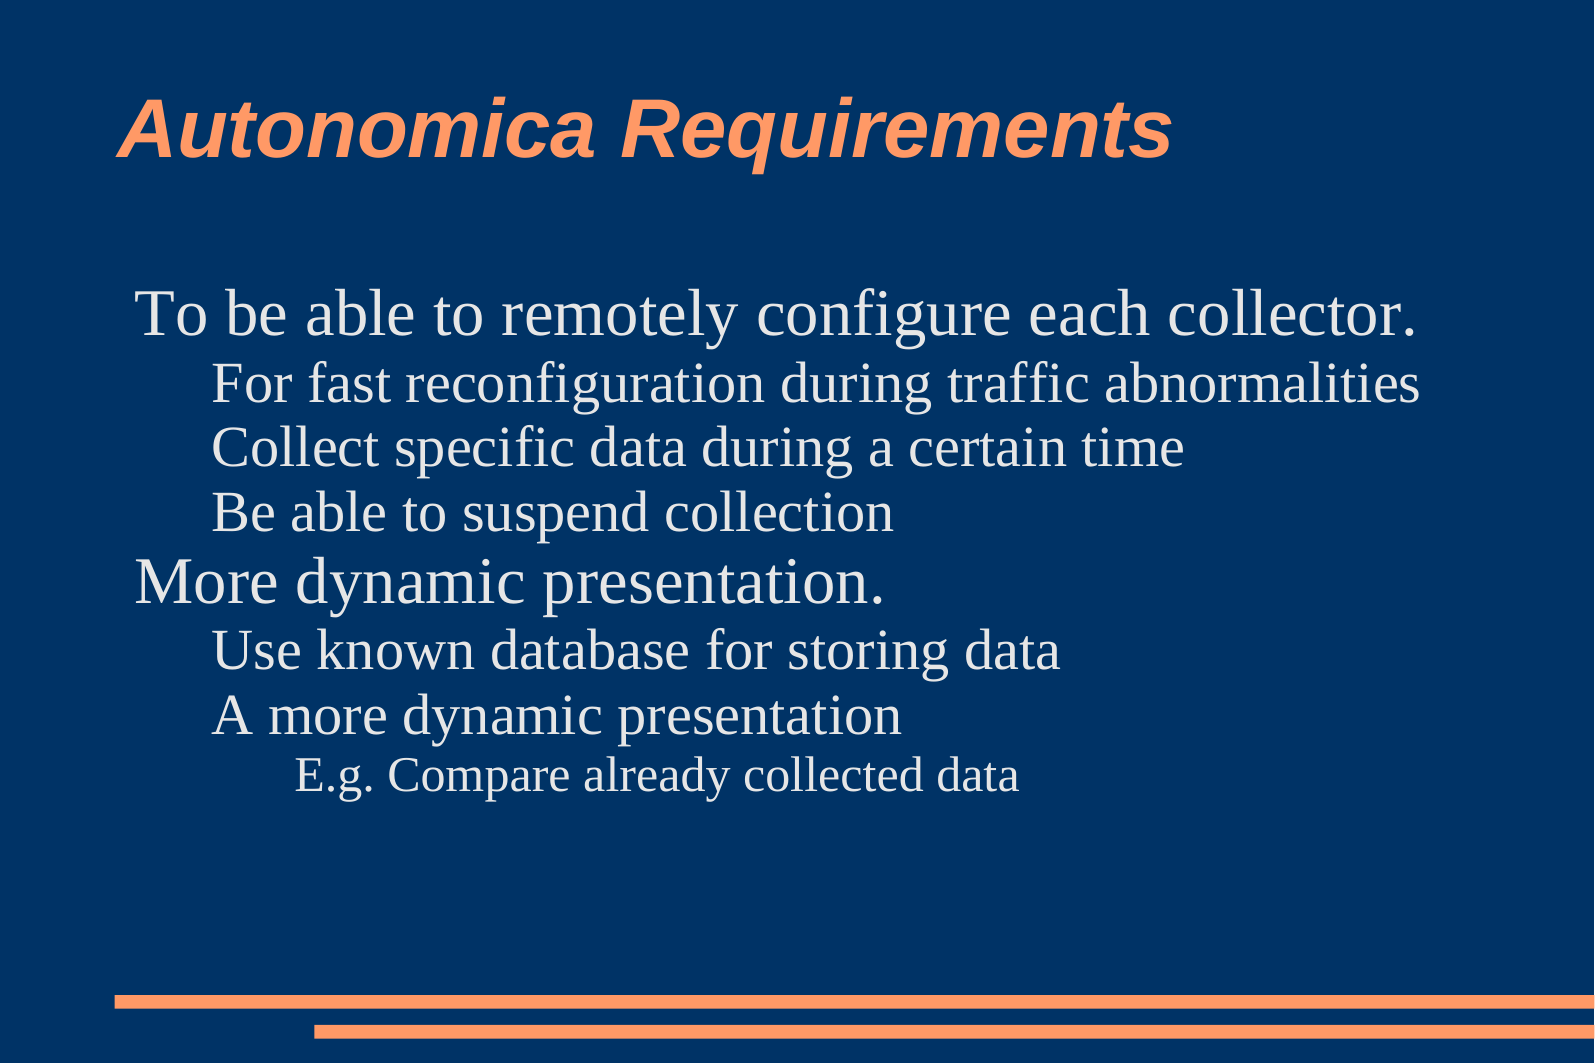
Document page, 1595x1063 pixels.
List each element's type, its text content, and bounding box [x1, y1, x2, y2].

title Autonomica Requirements [117, 39, 1479, 218]
list To be able to remotely configure each collector. For fast reconfiguration during traffic abnormalities Collect specific data during a certain time Be able to suspend collection More dynamic presentation. Use known database for storing data A more dynamic presentation E.g. Compare already collected data [117, 276, 1505, 971]
